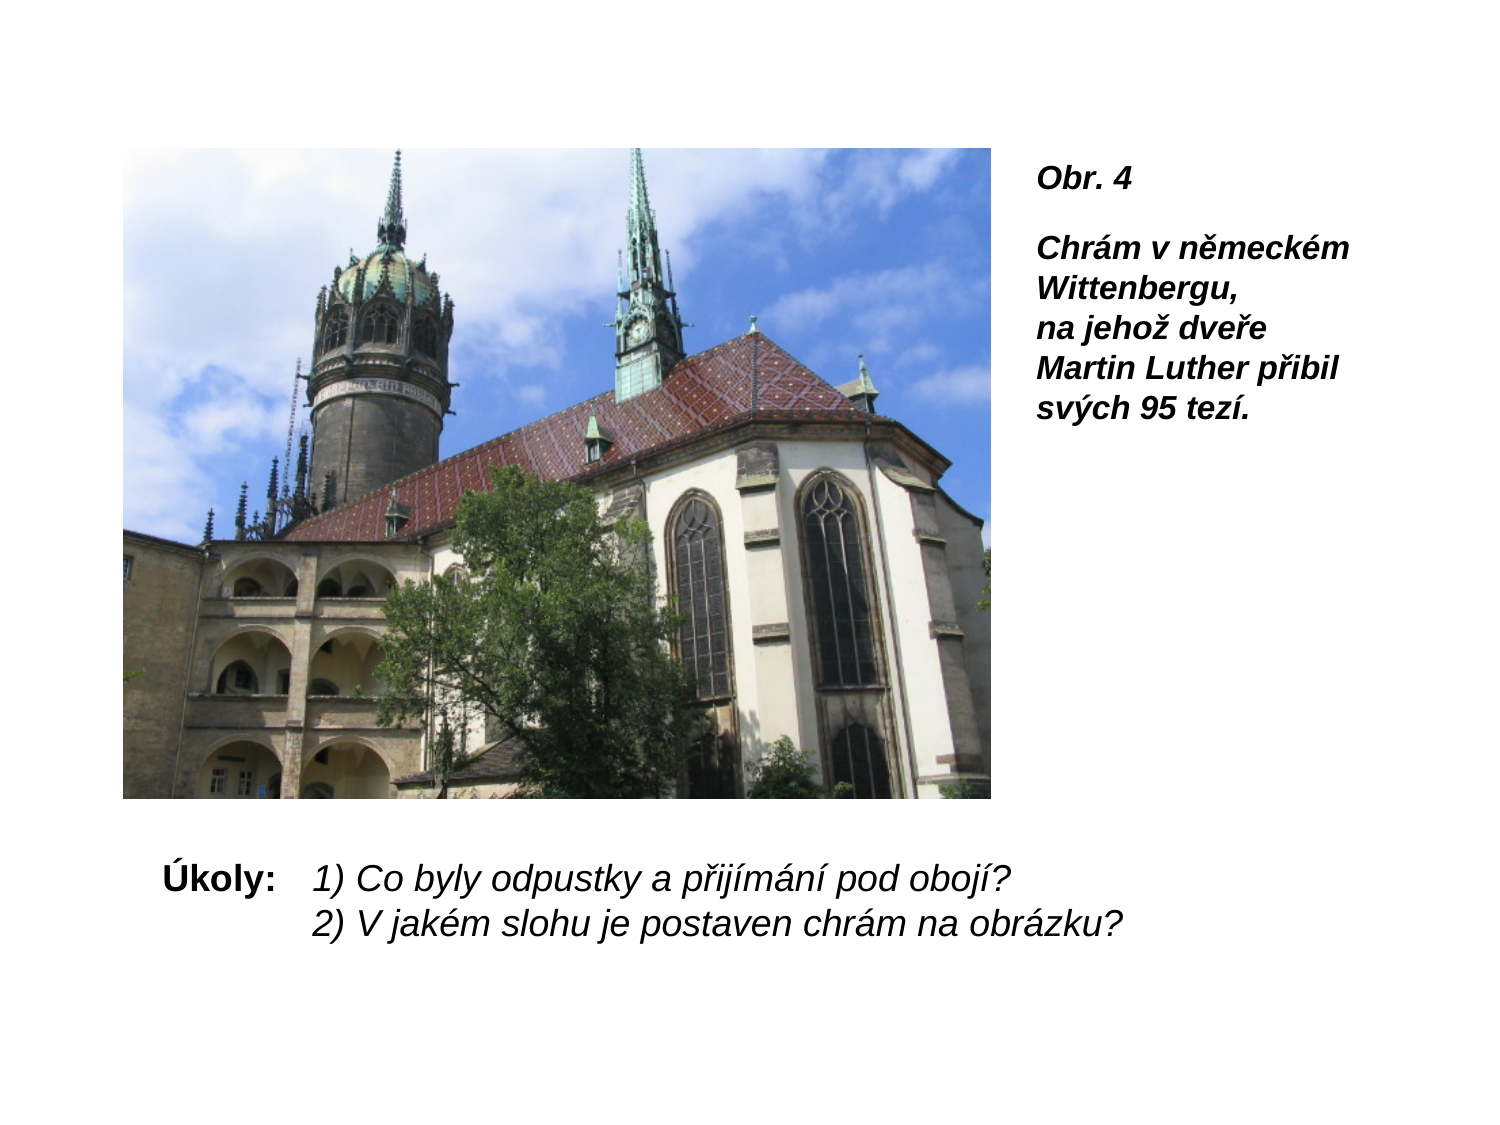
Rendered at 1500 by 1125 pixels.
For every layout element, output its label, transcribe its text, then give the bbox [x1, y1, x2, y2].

picture [123, 148, 991, 799]
text_box Úkoly: 1) Co byly odpustky a přijímání pod obojí? 2) V jakém slohu je postaven chrám na obrázku? [147, 846, 1211, 952]
text_box Obr. 4 Chrám v německém Wittenbergu, na jehož dveře Martin Luther přibil svých 95 tezí. [1021, 148, 1388, 434]
